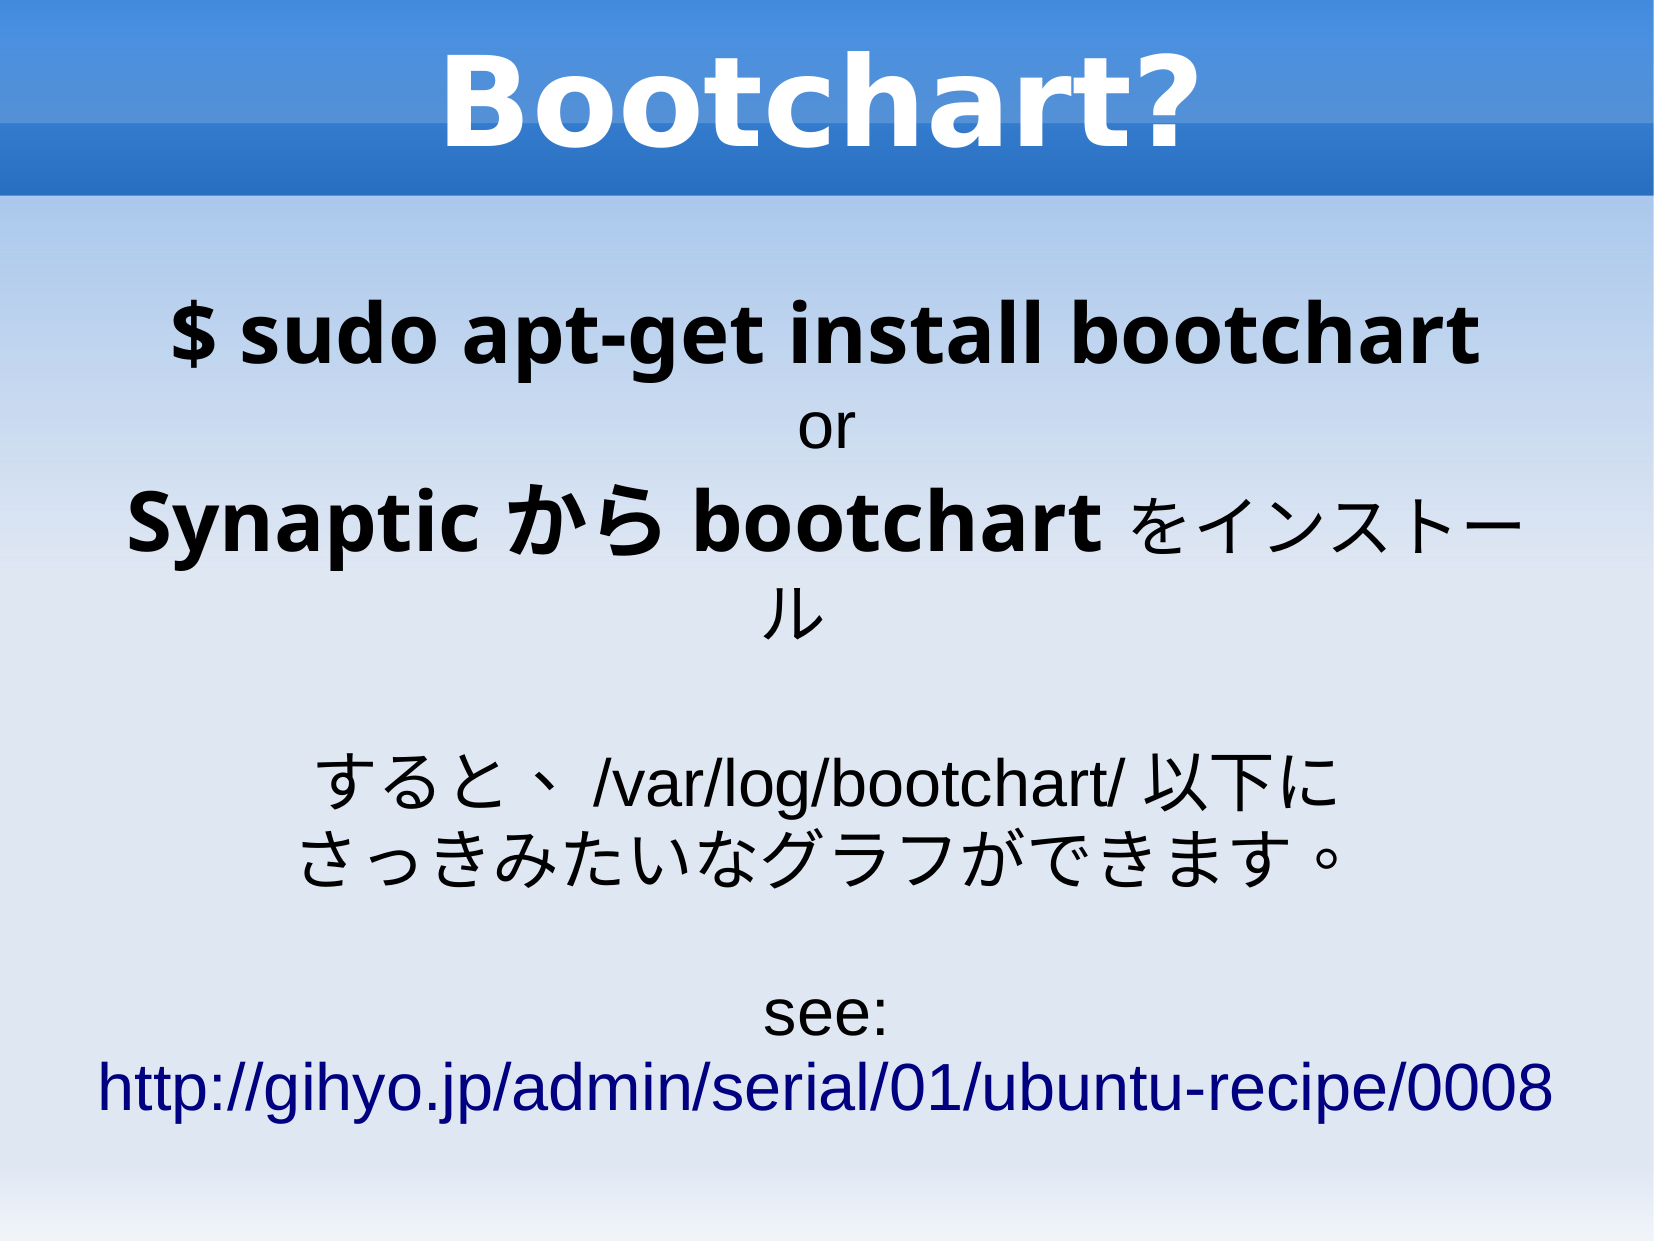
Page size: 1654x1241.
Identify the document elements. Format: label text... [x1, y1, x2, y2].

picture [0, 0, 1654, 1241]
title Bootchart? [76, 0, 1565, 208]
subtitle $ sudo apt-get install bootchart or Synapticからbootchartをインストール すると、/var/log/bootchart/以下に さっきみたいなグラフができます。 see: http://gihyo.jp/admin/serial/01/ubuntu-recipe/0008 [82, 290, 1571, 1109]
